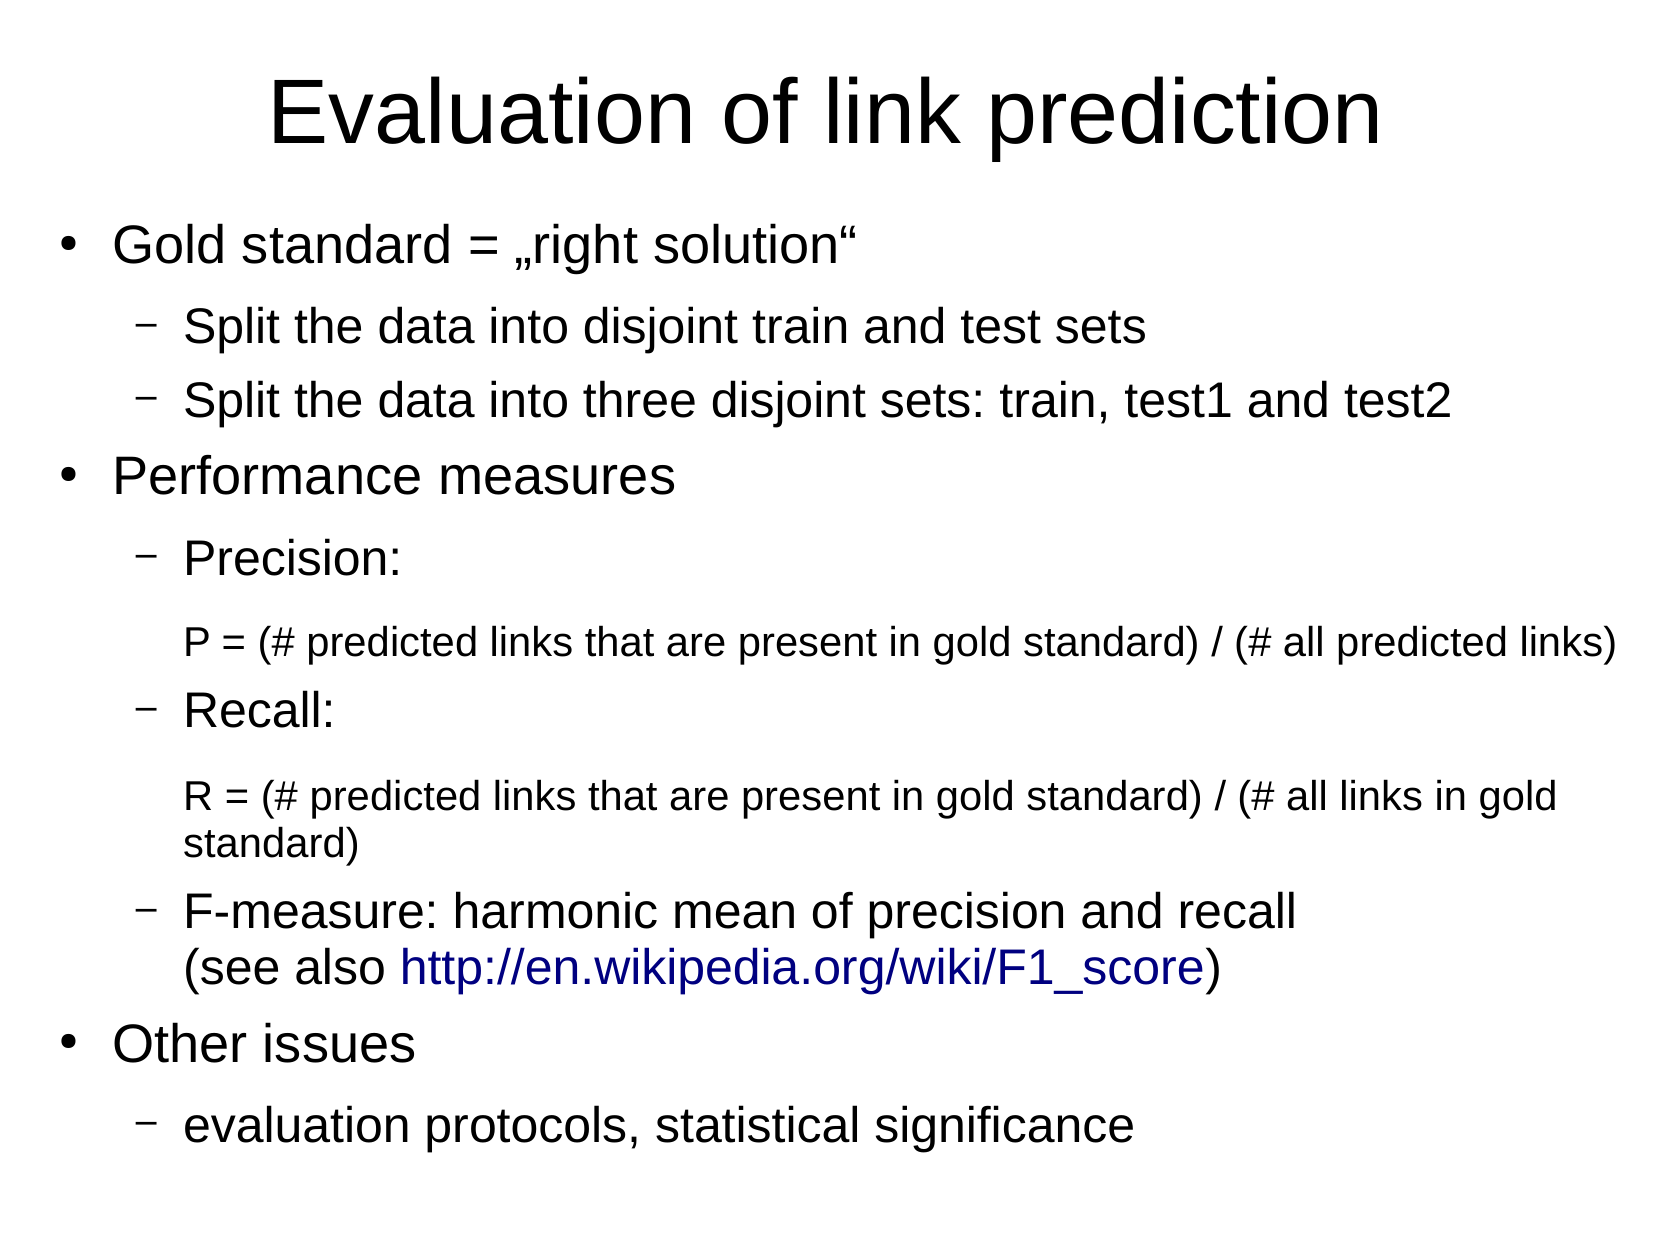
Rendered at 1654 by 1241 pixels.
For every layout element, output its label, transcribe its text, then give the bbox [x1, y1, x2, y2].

list Gold standard = „right solution“ Split the data into disjoint train and test sets Split the data into three disjoint sets: train, test1 and test2 Performance measures Precision: P = (# predicted links that are present in gold standard) / (# all predicted links) Recall: R = (# predicted links that are present in gold standard) / (# all links in gold standard) F-measure: harmonic mean of precision and recall (see also http://en.wikipedia.org/wiki/F1_score) Other issues evaluation protocols, statistical significance [0, 214, 1625, 1154]
title Evaluation of link prediction [82, 8, 1571, 214]
